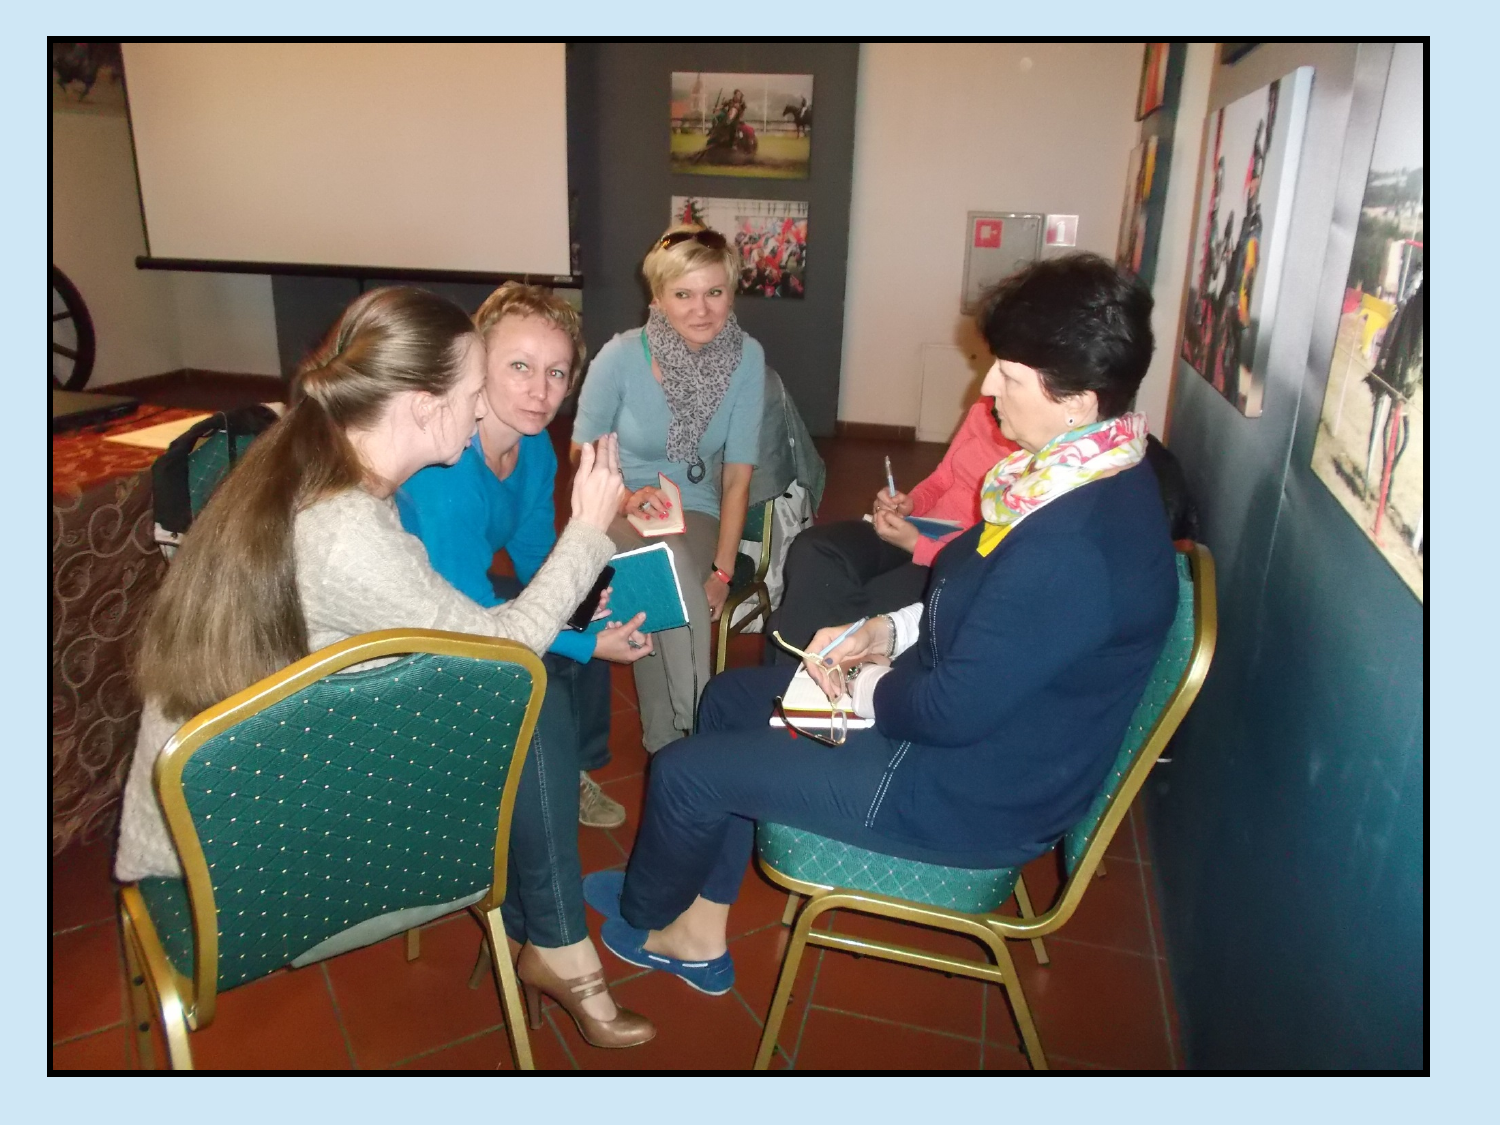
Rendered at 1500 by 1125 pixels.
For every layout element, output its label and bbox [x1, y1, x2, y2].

picture [53, 42, 1424, 1071]
